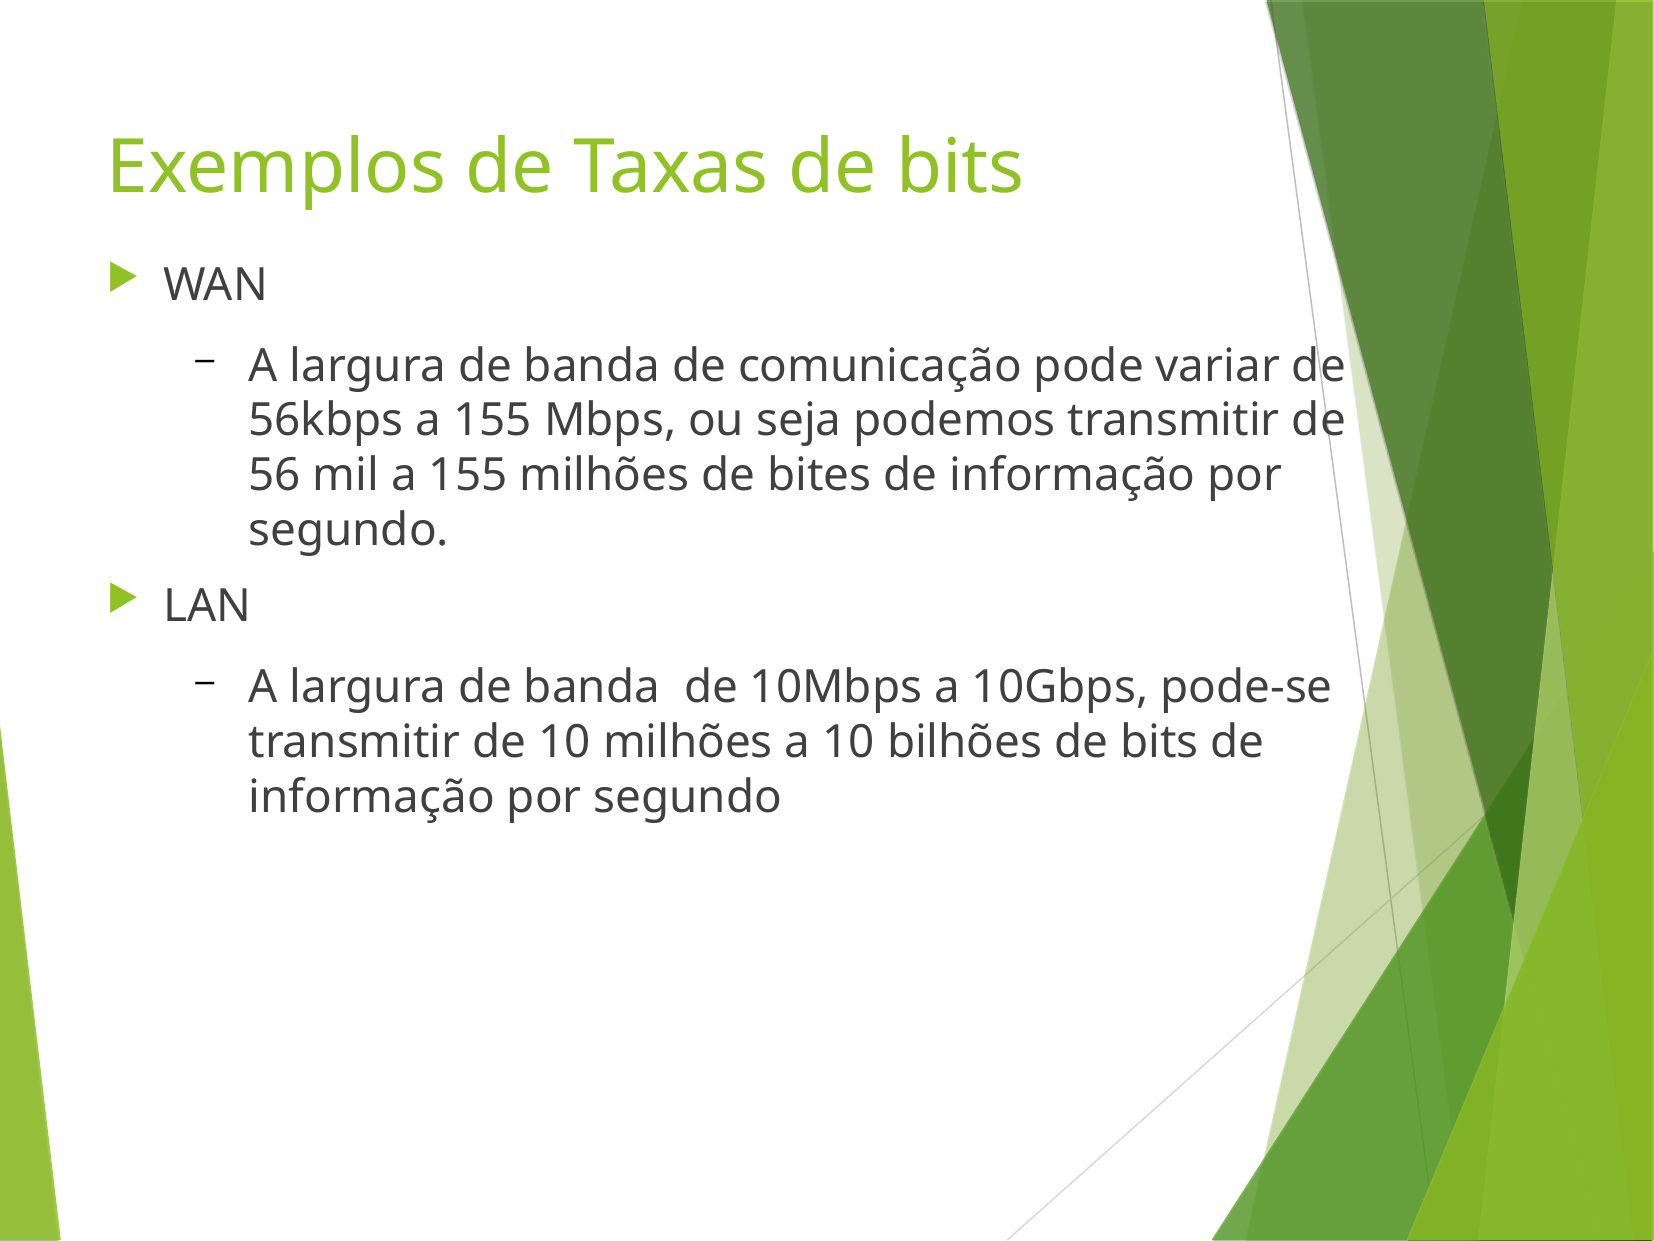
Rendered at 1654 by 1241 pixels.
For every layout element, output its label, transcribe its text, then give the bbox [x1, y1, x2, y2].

title Exemplos de Taxas de bits [91, 110, 1258, 246]
list WAN A largura de banda de comunicação pode variar de 56kbps a 155 Mbps, ou seja podemos transmitir de 56 mil a 155 milhões de bites de informação por segundo. LAN A largura de banda de 10Mbps a 10Gbps, pode-se transmitir de 10 milhões a 10 bilhões de bits de informação por segundo [91, 246, 1381, 1179]
